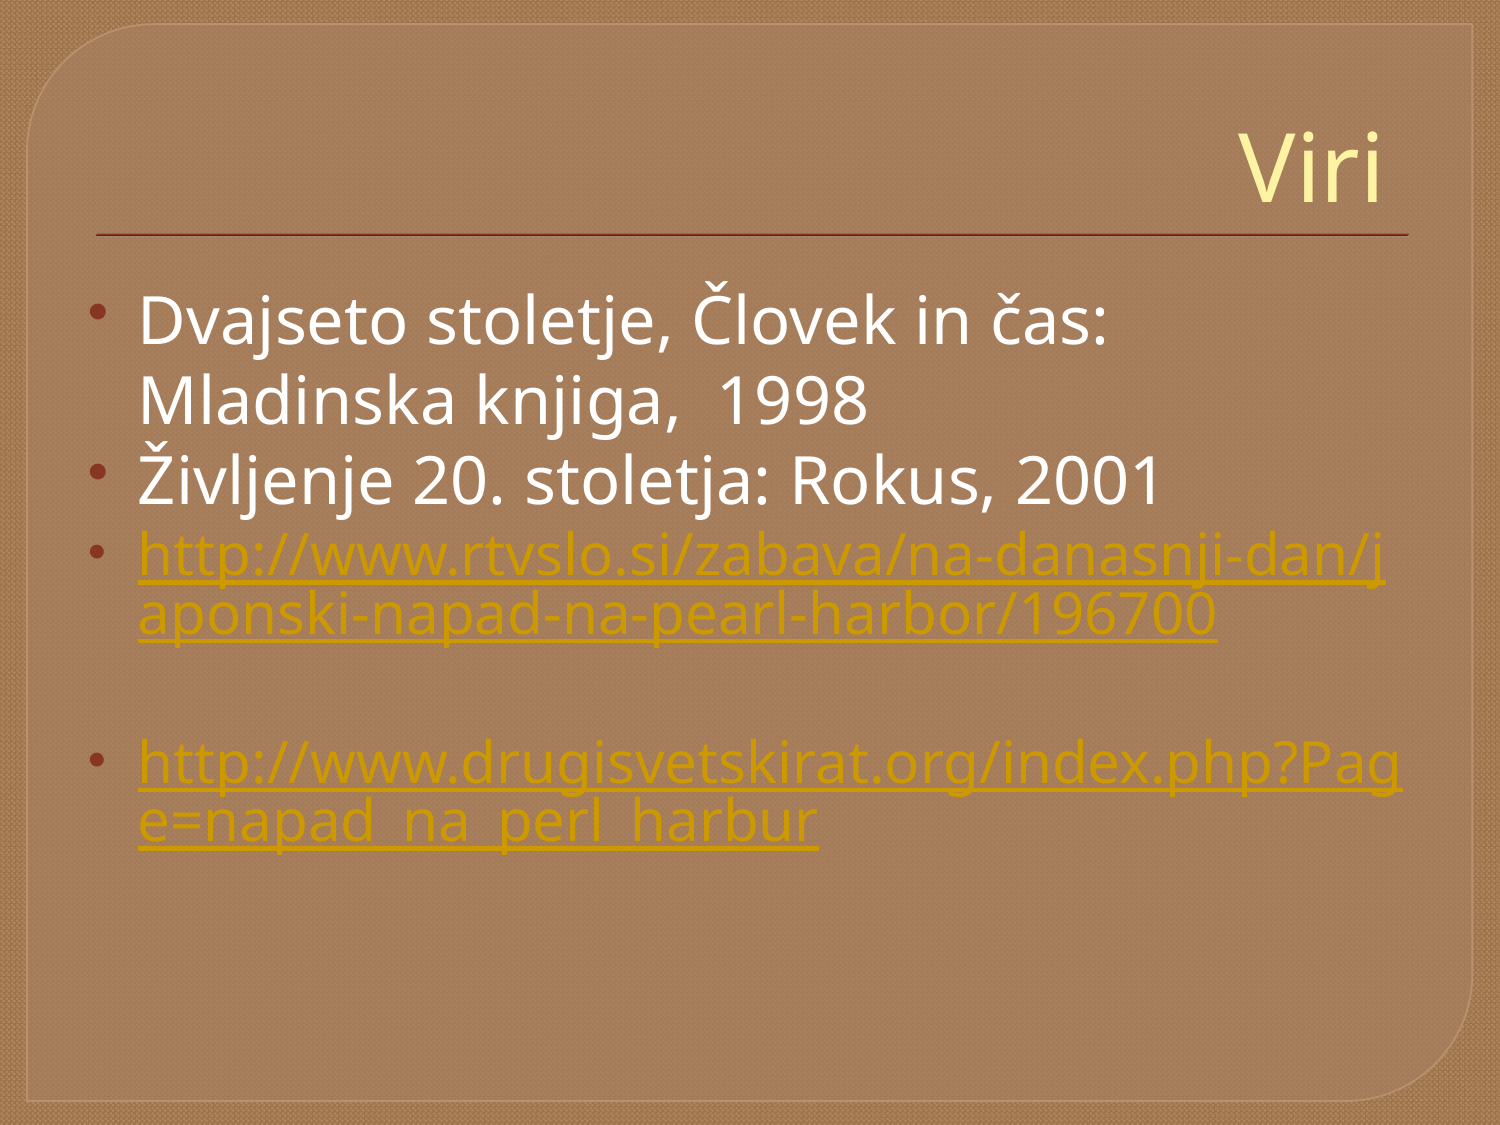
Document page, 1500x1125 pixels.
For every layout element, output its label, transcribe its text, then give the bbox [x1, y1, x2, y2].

title Viri [75, 41, 1425, 230]
list Dvajseto stoletje, Človek in čas: Mladinska knjiga, 1998 Življenje 20. stoletja: Rokus, 2001 http://www.rtvslo.si/zabava/na-danasnji-dan/japonski-napad-na-pearl-harbor/196700 http://www.drugisvetskirat.org/index.php?Page=napad_na_perl_harbur [75, 270, 1425, 1013]
picture [0, 0, 1500, 1125]
